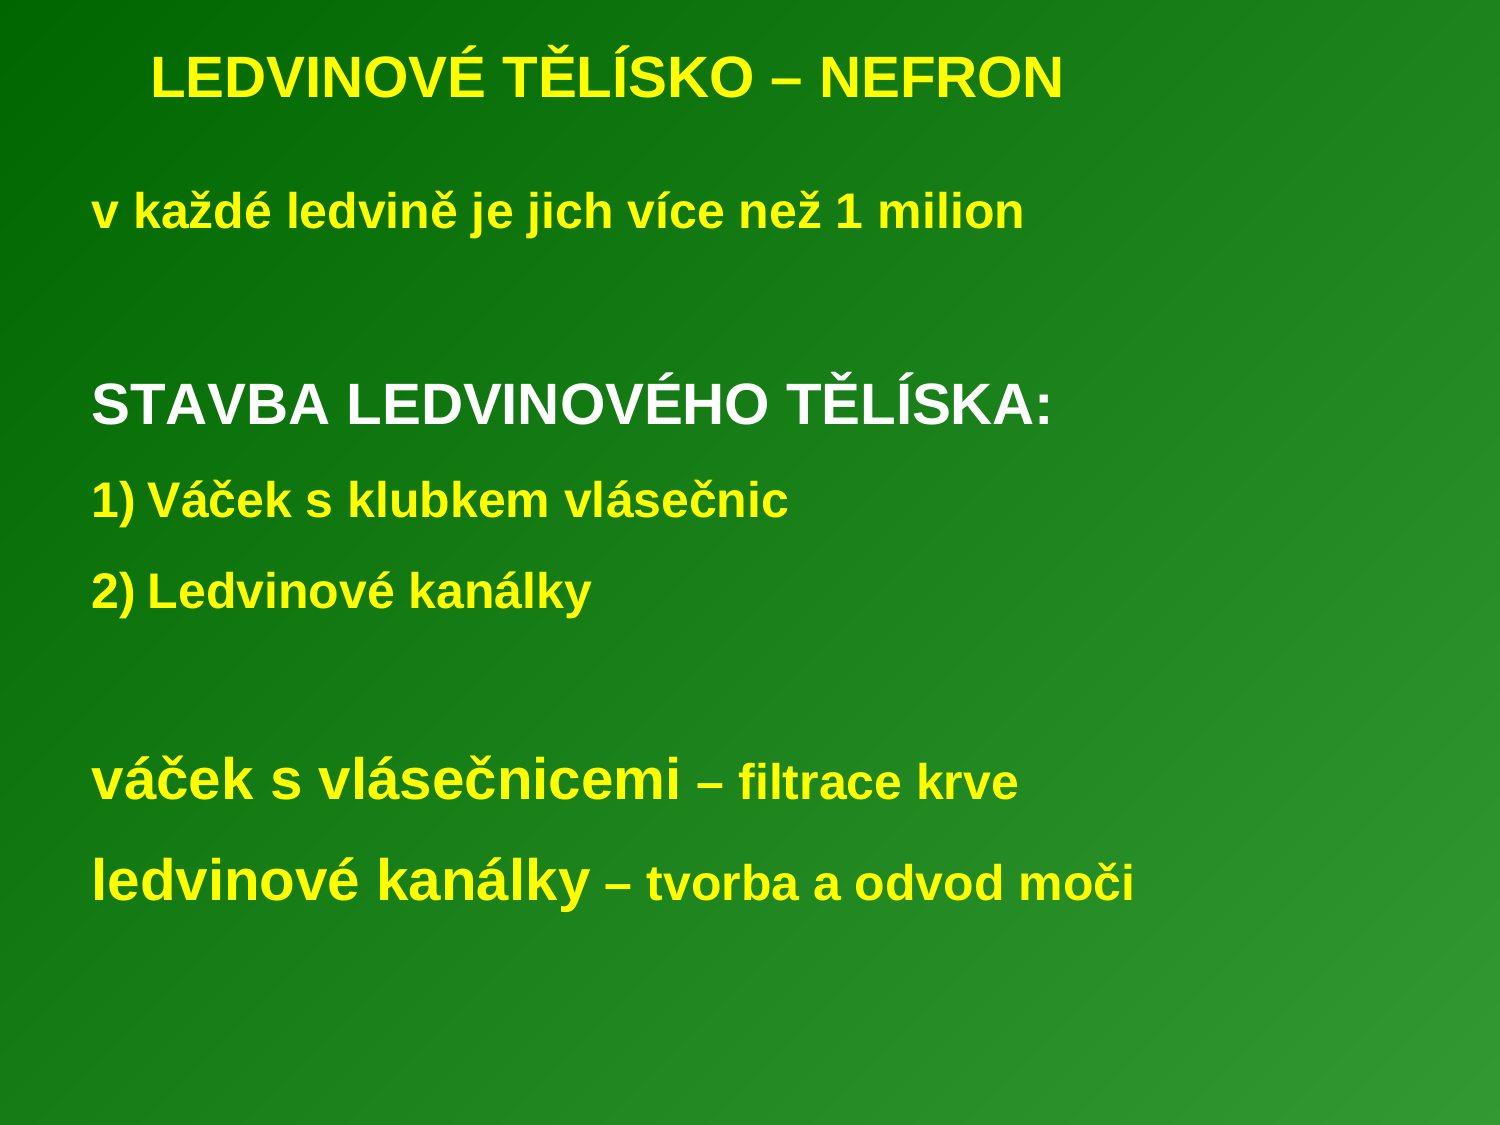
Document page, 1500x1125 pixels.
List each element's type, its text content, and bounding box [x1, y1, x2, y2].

text_box LEDVINOVÉ TĚLÍSKO – NEFRON [135, 31, 1459, 117]
text_box v každé ledvině je jich více než 1 milion STAVBA LEDVINOVÉHO TĚLÍSKA: Váček s klubkem vlásečnic Ledvinové kanálky váček s vlásečnicemi – filtrace krve ledvinové kanálky – tvorba a odvod moči [76, 171, 1377, 921]
